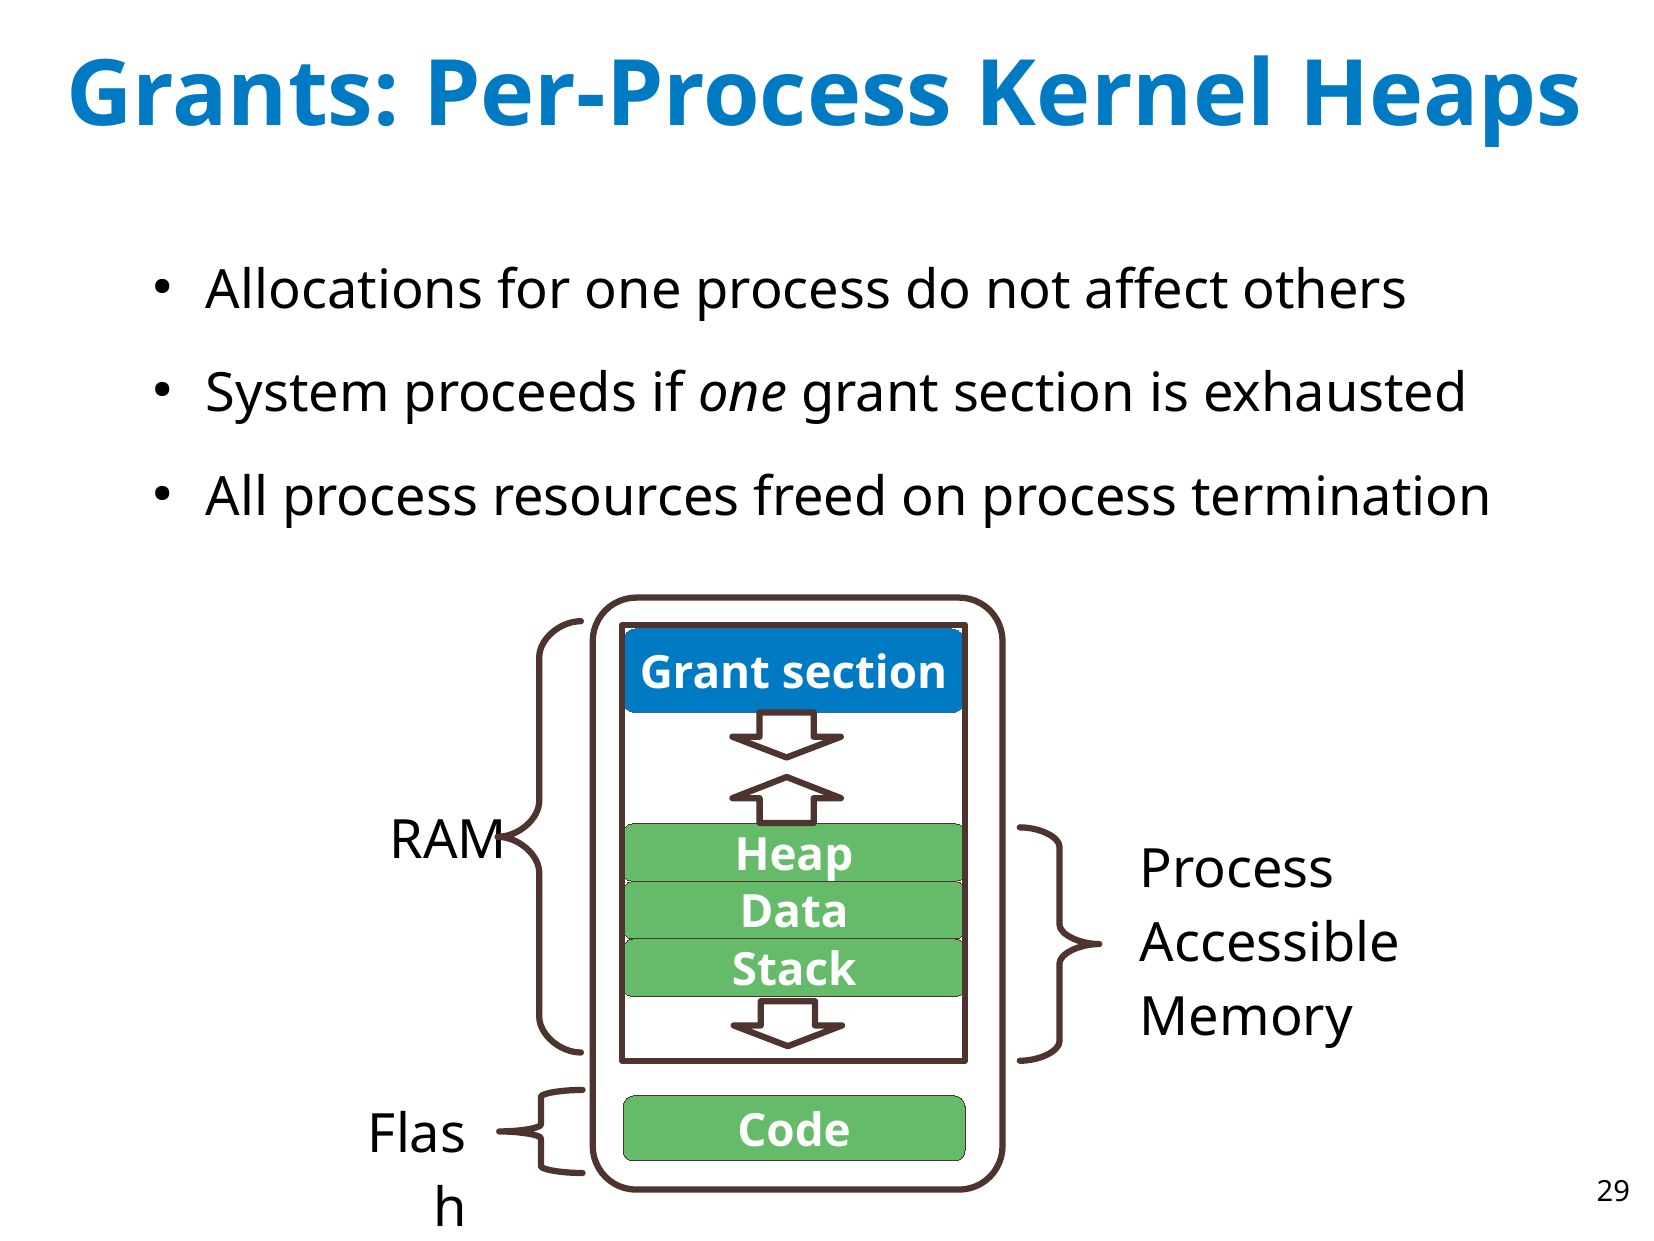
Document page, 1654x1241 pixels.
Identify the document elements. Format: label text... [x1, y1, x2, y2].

text_box Code [623, 1095, 966, 1161]
text_box Grants: Per-Process Kernel Heaps [0, 0, 1651, 181]
text_box Stack [625, 938, 962, 997]
text_box Heap [625, 823, 962, 881]
text_box Heap [834, 850, 844, 865]
text_box Data [625, 881, 962, 939]
text_box Grant section [625, 628, 962, 713]
text_box Flash [353, 1087, 507, 1171]
list Allocations for one process do not affect others System proceeds if one grant section is exhausted All process resources freed on process termination [134, 187, 1500, 594]
text_box Process Accessible Memory [1125, 825, 1594, 1056]
text_box RAM [375, 793, 505, 877]
